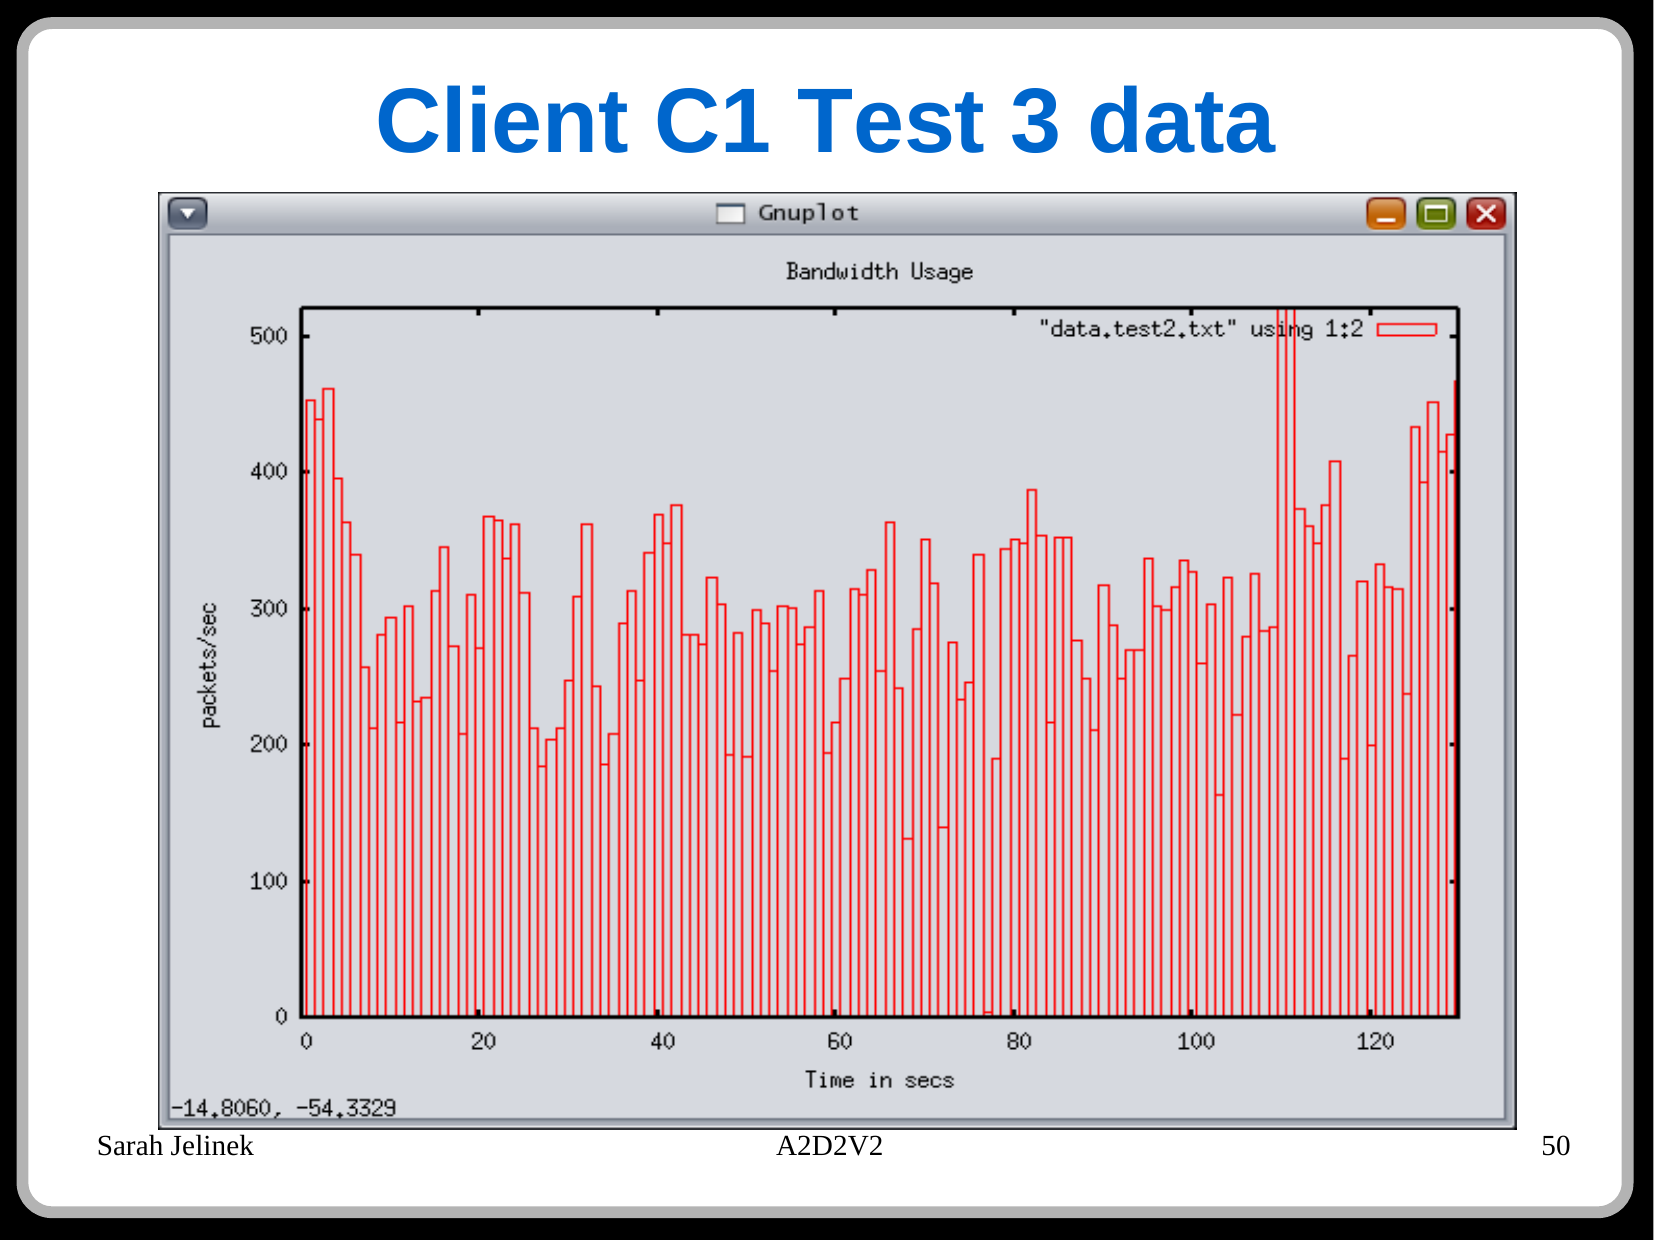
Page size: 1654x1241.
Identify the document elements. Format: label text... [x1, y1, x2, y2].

picture [158, 192, 1517, 1130]
title Client C1 Test 3 data [71, 36, 1581, 205]
